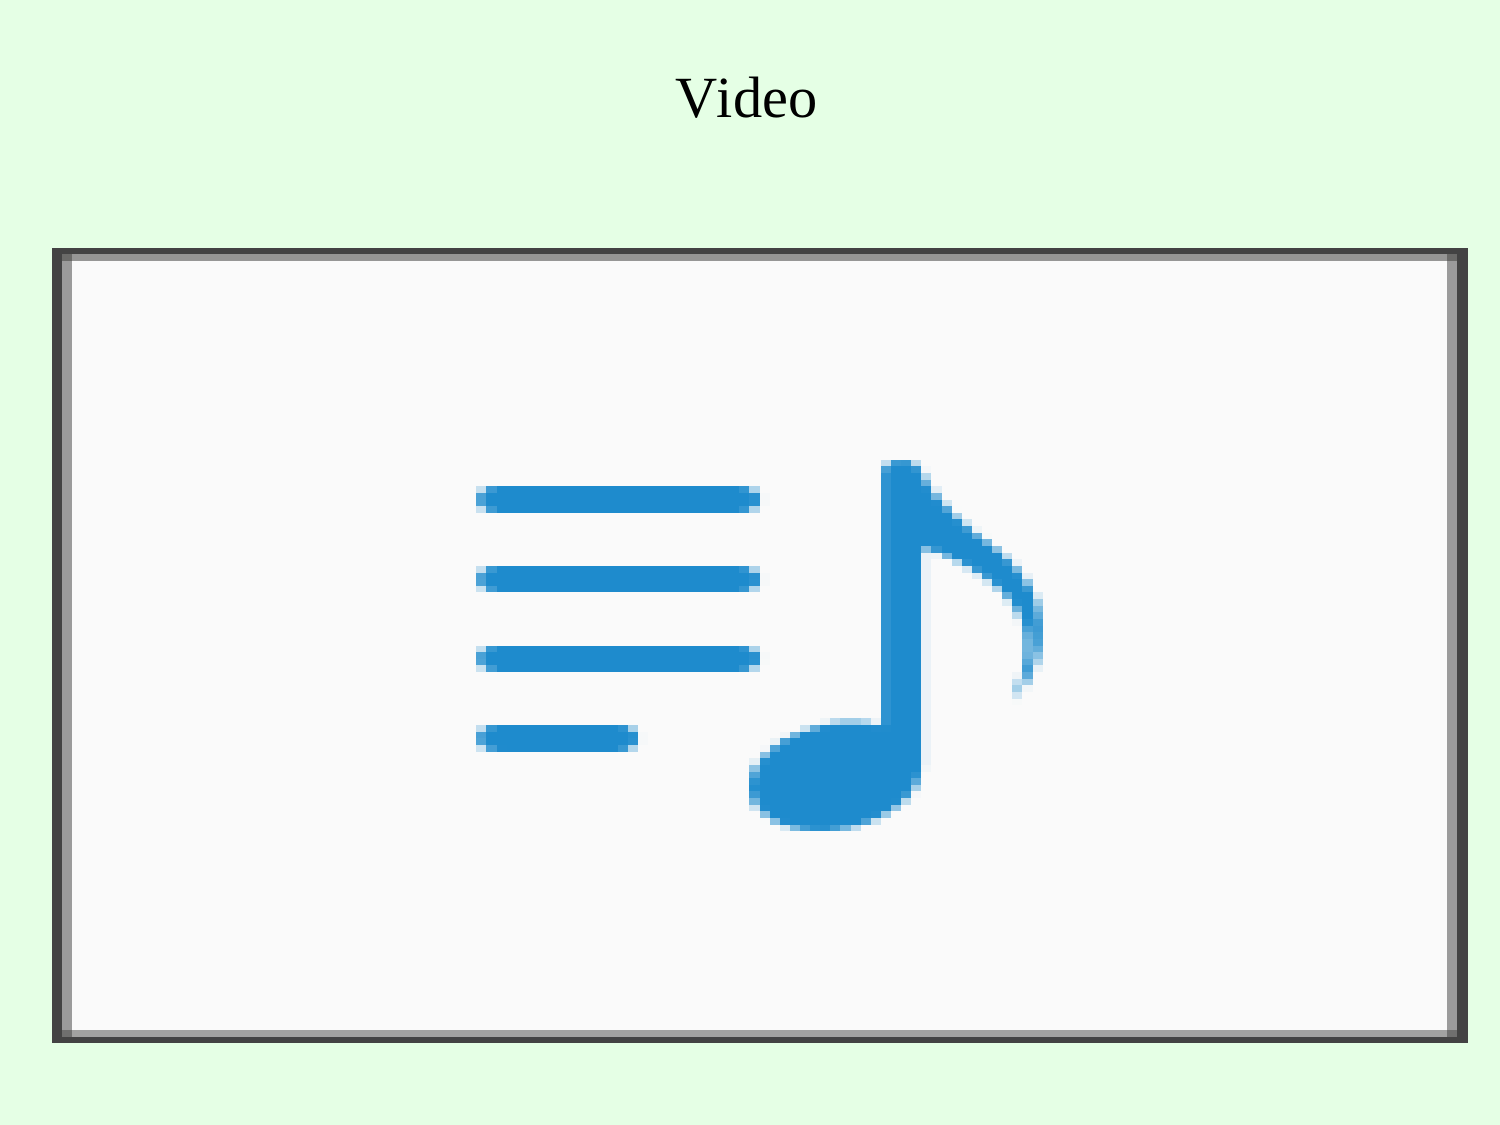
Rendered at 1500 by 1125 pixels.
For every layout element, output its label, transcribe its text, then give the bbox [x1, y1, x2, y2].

title Video [112, 16, 1381, 172]
text_box [51, 247, 1469, 1044]
